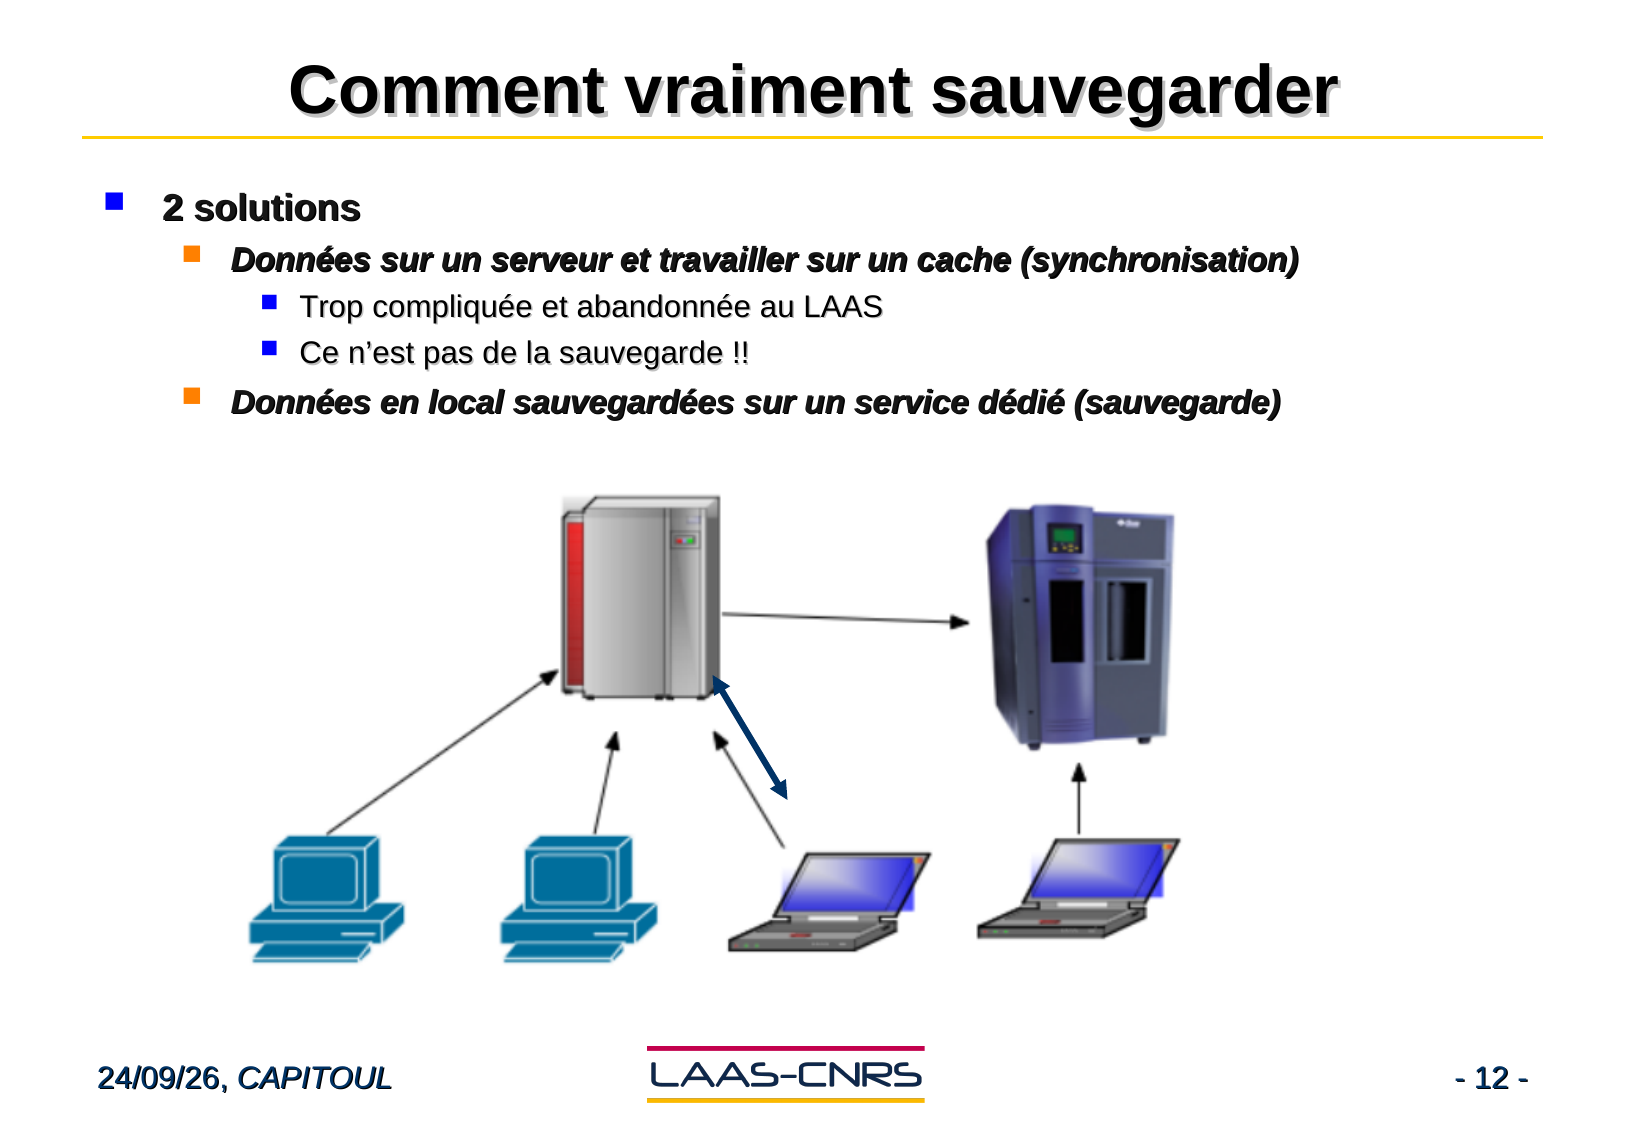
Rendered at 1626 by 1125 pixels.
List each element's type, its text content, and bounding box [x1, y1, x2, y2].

text_box - <number> - [1164, 1024, 1544, 1103]
list 2 solutions Données sur un serveur et travailler sur un cache (synchronisation) Trop compliquée et abandonnée au LAAS Ce n’est pas de la sauvegarde !! Données en local sauvegardées sur un service dédié (sauvegarde) [87, 174, 1550, 955]
title Comment vraiment sauvegarder [83, 0, 1546, 173]
picture [647, 1046, 925, 1109]
picture [245, 491, 1184, 1000]
text_box 24/04/14, CAPITOUL [81, 1024, 461, 1103]
